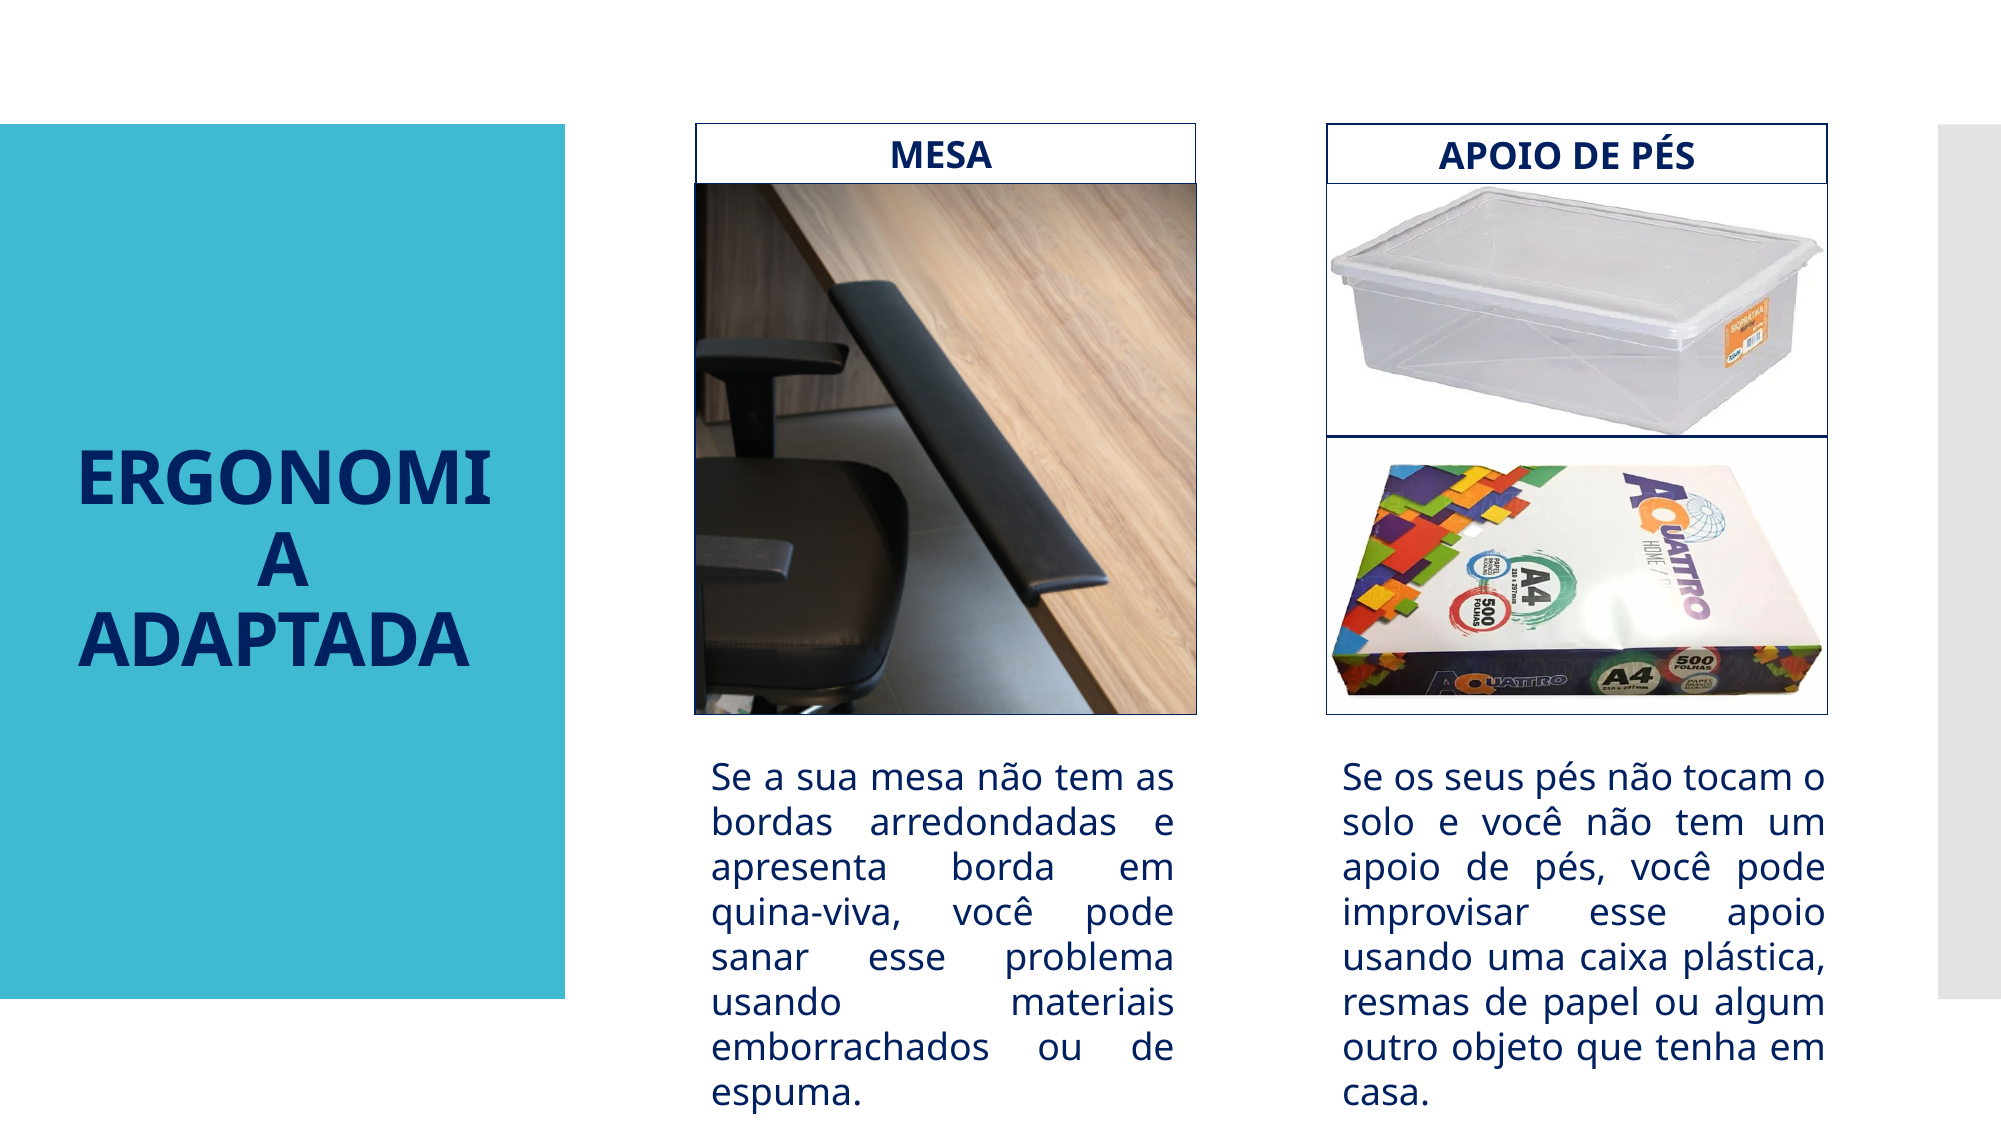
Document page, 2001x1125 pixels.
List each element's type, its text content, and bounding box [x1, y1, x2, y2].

text_box APOIO DE PÉS [1327, 124, 1827, 183]
picture [695, 184, 1196, 714]
text_box Se a sua mesa não tem as bordas arredondadas e apresenta borda em quina-viva, você pode sanar esse problema usando materiais emborrachados ou de espuma. [695, 745, 1196, 1077]
title ERGONOMIA ADAPTADA [41, 184, 526, 940]
picture [1327, 184, 1827, 436]
text_box MESA [695, 123, 1196, 183]
picture [1327, 438, 1827, 714]
text_box Se os seus pés não tocam o solo e você não tem um apoio de pés, você pode improvisar esse apoio usando uma caixa plástica, resmas de papel ou algum outro objeto que tenha em casa. [1327, 745, 1842, 1079]
